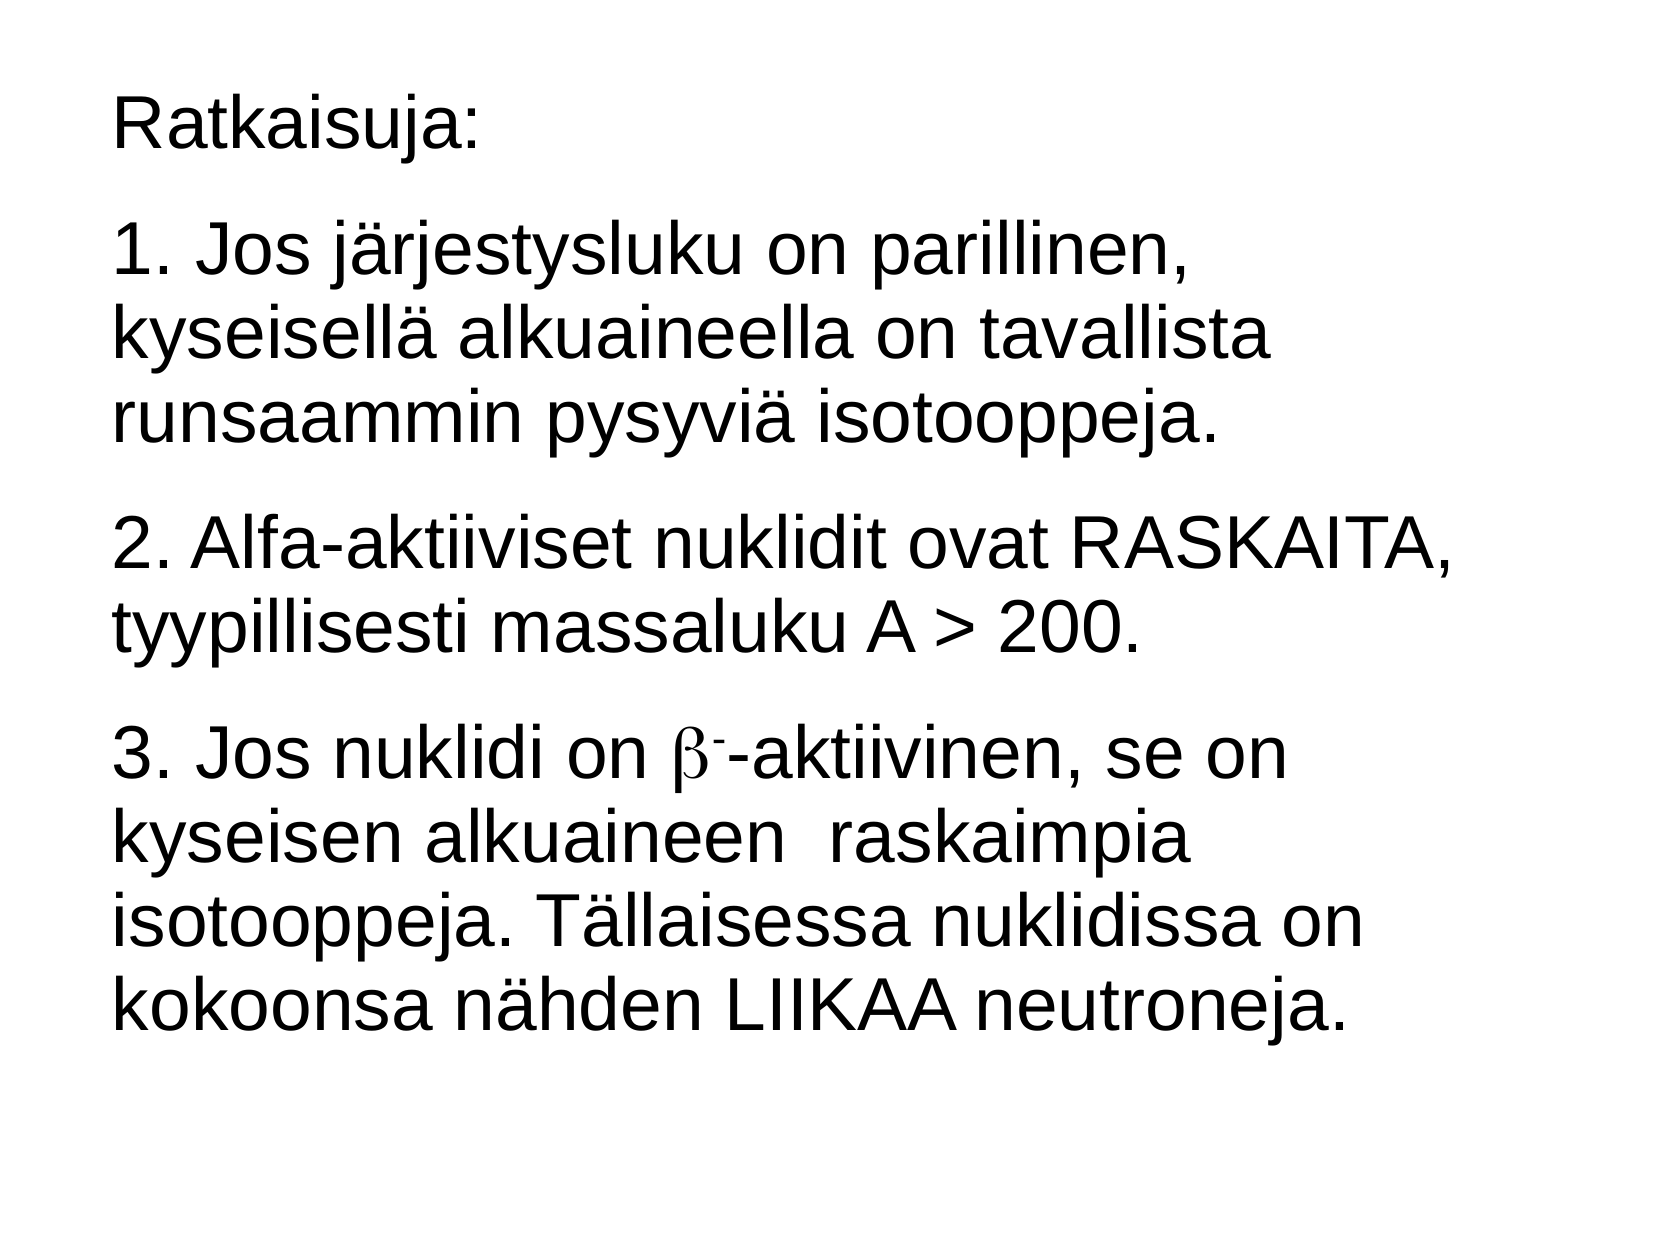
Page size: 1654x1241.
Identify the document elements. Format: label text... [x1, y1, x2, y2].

text_box Ratkaisuja: 1. Jos järjestysluku on parillinen, kyseisellä alkuaineella on tavallista runsaammin pysyviä isotooppeja. 2. Alfa-aktiiviset nuklidit ovat RASKAITA, tyypillisesti massaluku A > 200. 3. Jos nuklidi on b--aktiivinen, se on kyseisen alkuaineen raskaimpia isotooppeja. Tällaisessa nuklidissa on kokoonsa nähden LIIKAA neutroneja. [97, 73, 1548, 1062]
